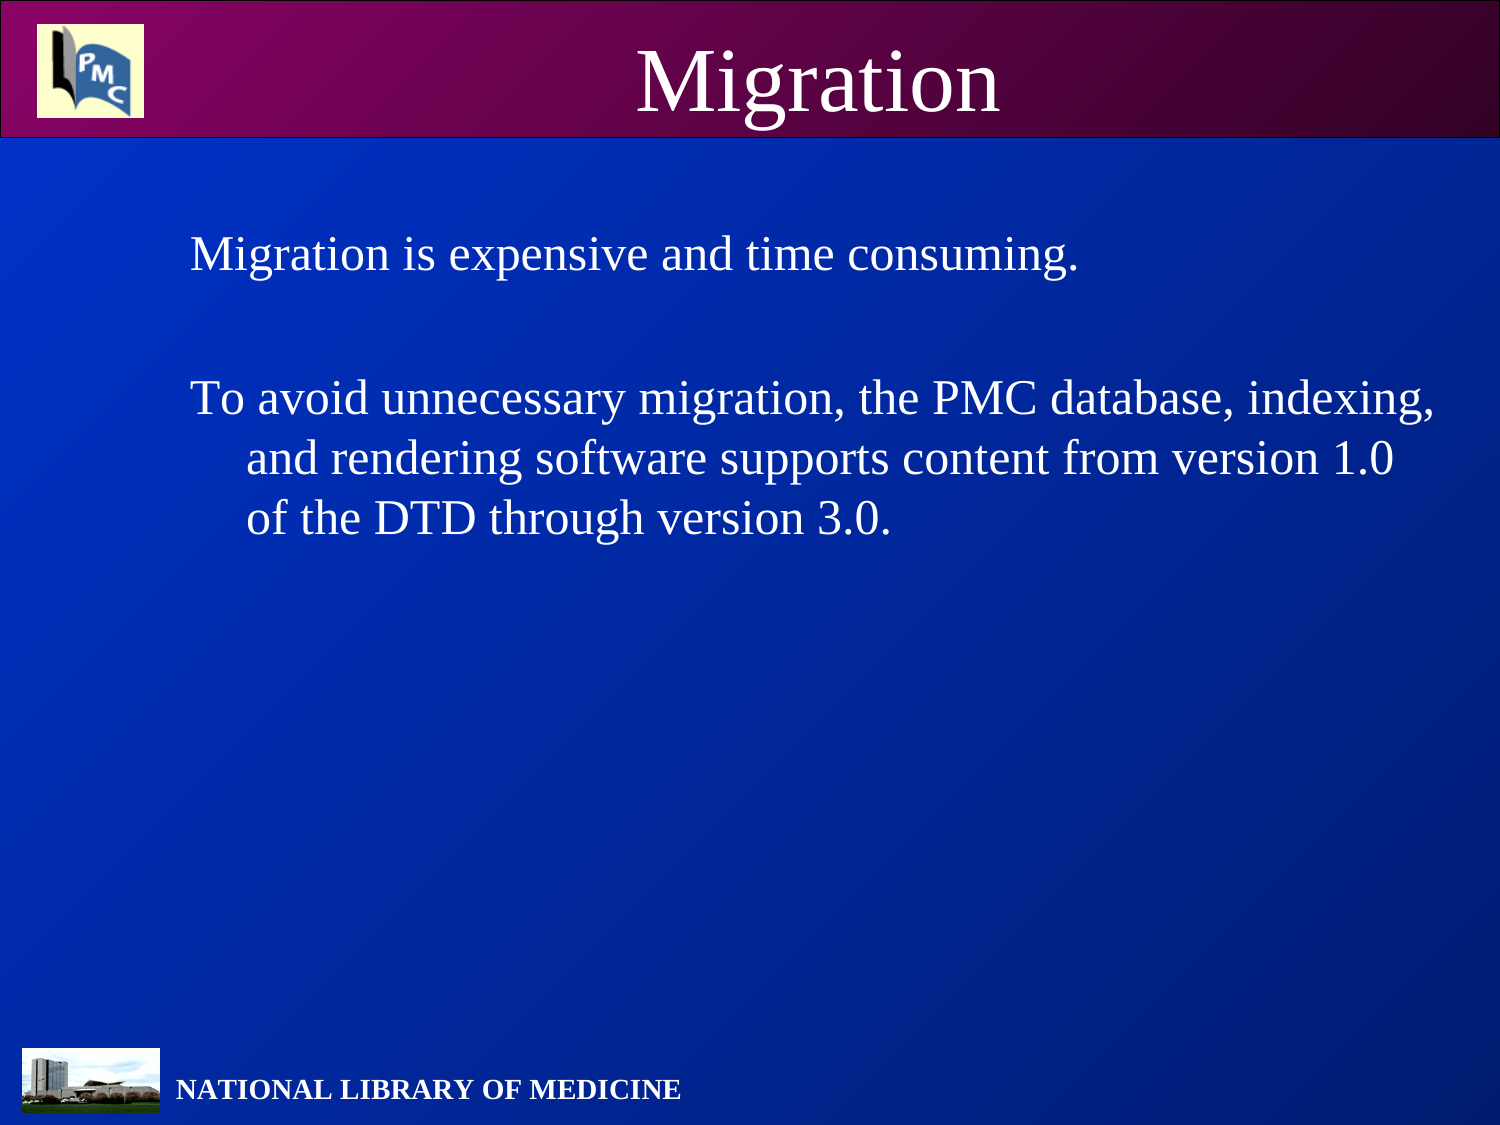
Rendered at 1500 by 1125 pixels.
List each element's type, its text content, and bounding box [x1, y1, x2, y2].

picture [22, 1048, 160, 1113]
title Migration [174, 11, 1463, 138]
list Migration is expensive and time consuming. To avoid unnecessary migration, the PMC database, indexing, and rendering software supports content from version 1.0 of the DTD through version 3.0. [174, 212, 1463, 1026]
